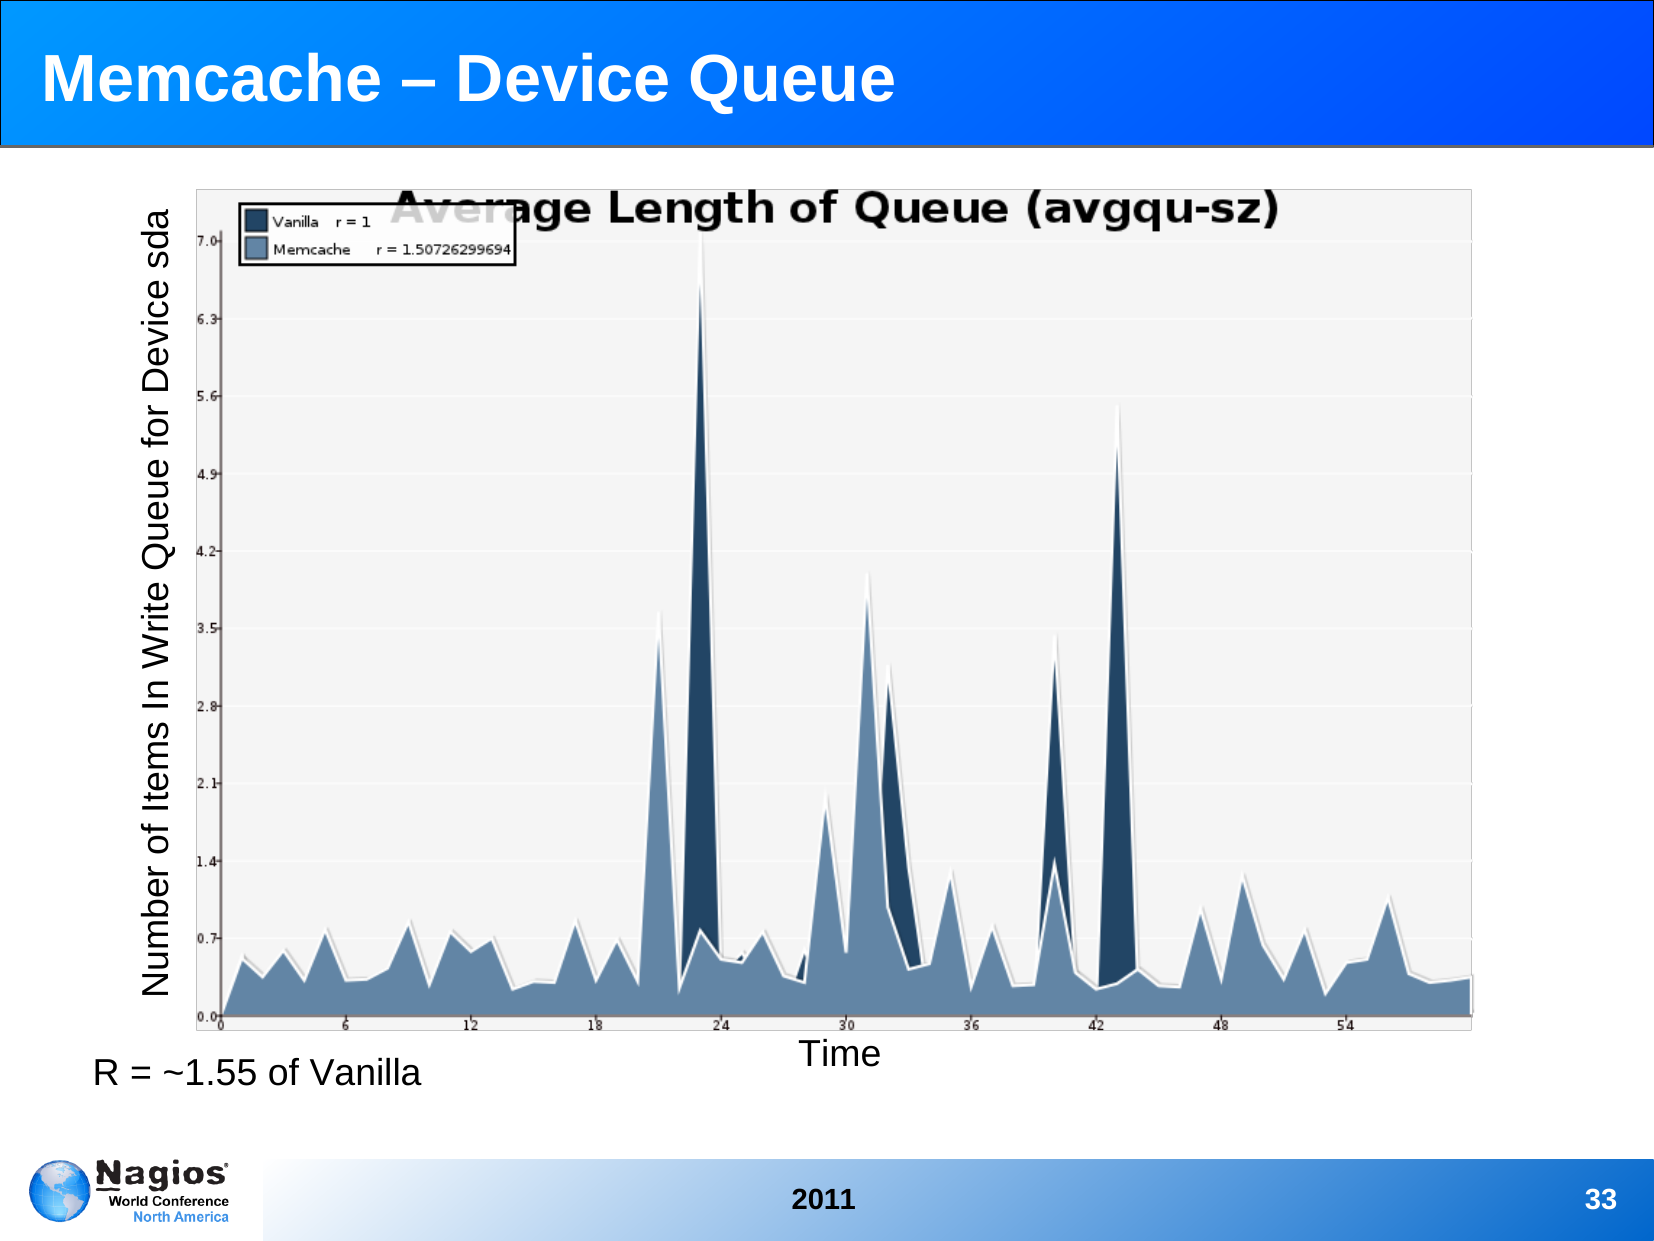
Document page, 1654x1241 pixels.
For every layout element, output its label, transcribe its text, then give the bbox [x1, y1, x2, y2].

title Memcache – Device Queue [41, 29, 1248, 127]
text_box R = ~1.55 of Vanilla [77, 1044, 583, 1102]
picture [29, 1159, 229, 1235]
picture [182, 175, 1486, 1045]
text_box Number of Items In Write Queue for Device sda [126, 194, 182, 1014]
text_box Time [783, 1045, 897, 1082]
